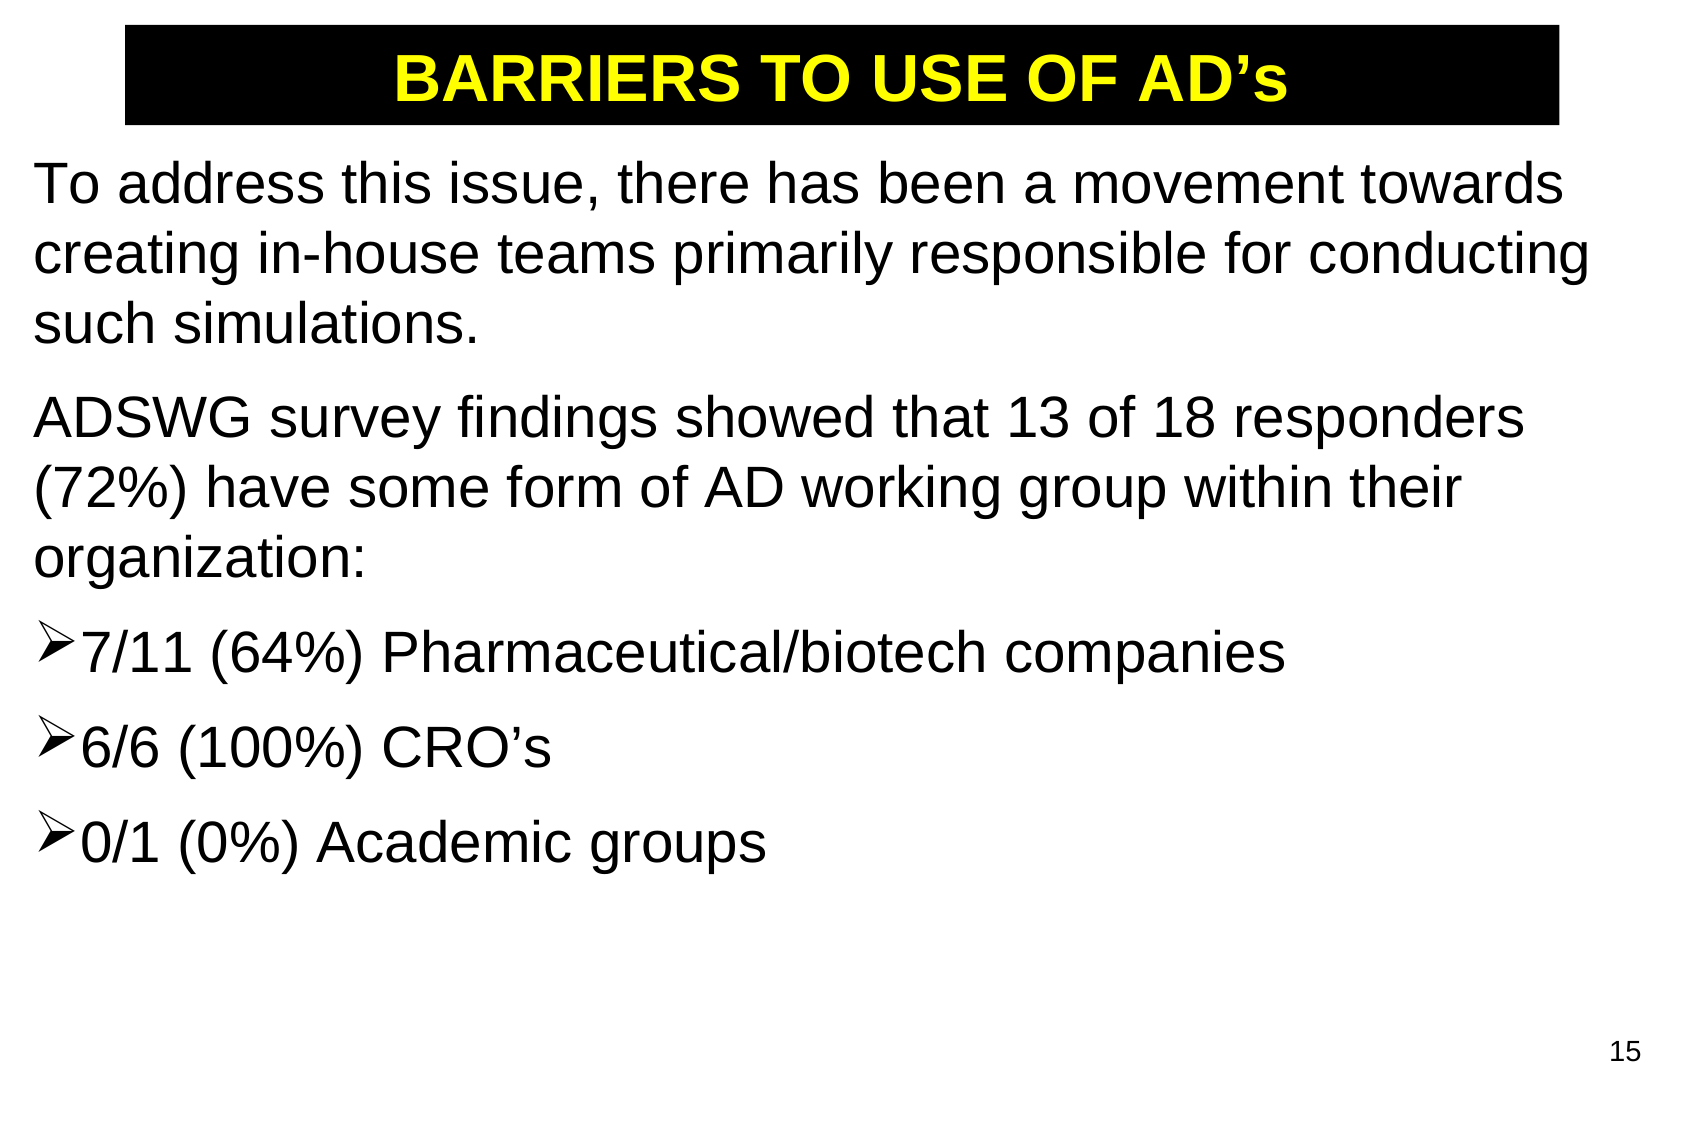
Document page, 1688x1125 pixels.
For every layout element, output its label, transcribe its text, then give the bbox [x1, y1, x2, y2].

title BARRIERS TO USE OF AD’s [125, 24, 1560, 126]
text_box <number> [1343, 1025, 1657, 1101]
text_box To address this issue, there has been a movement towards creating in-house teams primarily responsible for conducting such simulations. ADSWG survey findings showed that 13 of 18 responders (72%) have some form of AD working group within their organization: 7/11 (64%) Pharmaceutical/biotech companies 6/6 (100%) CRO’s 0/1 (0%) Academic groups [18, 137, 1669, 951]
